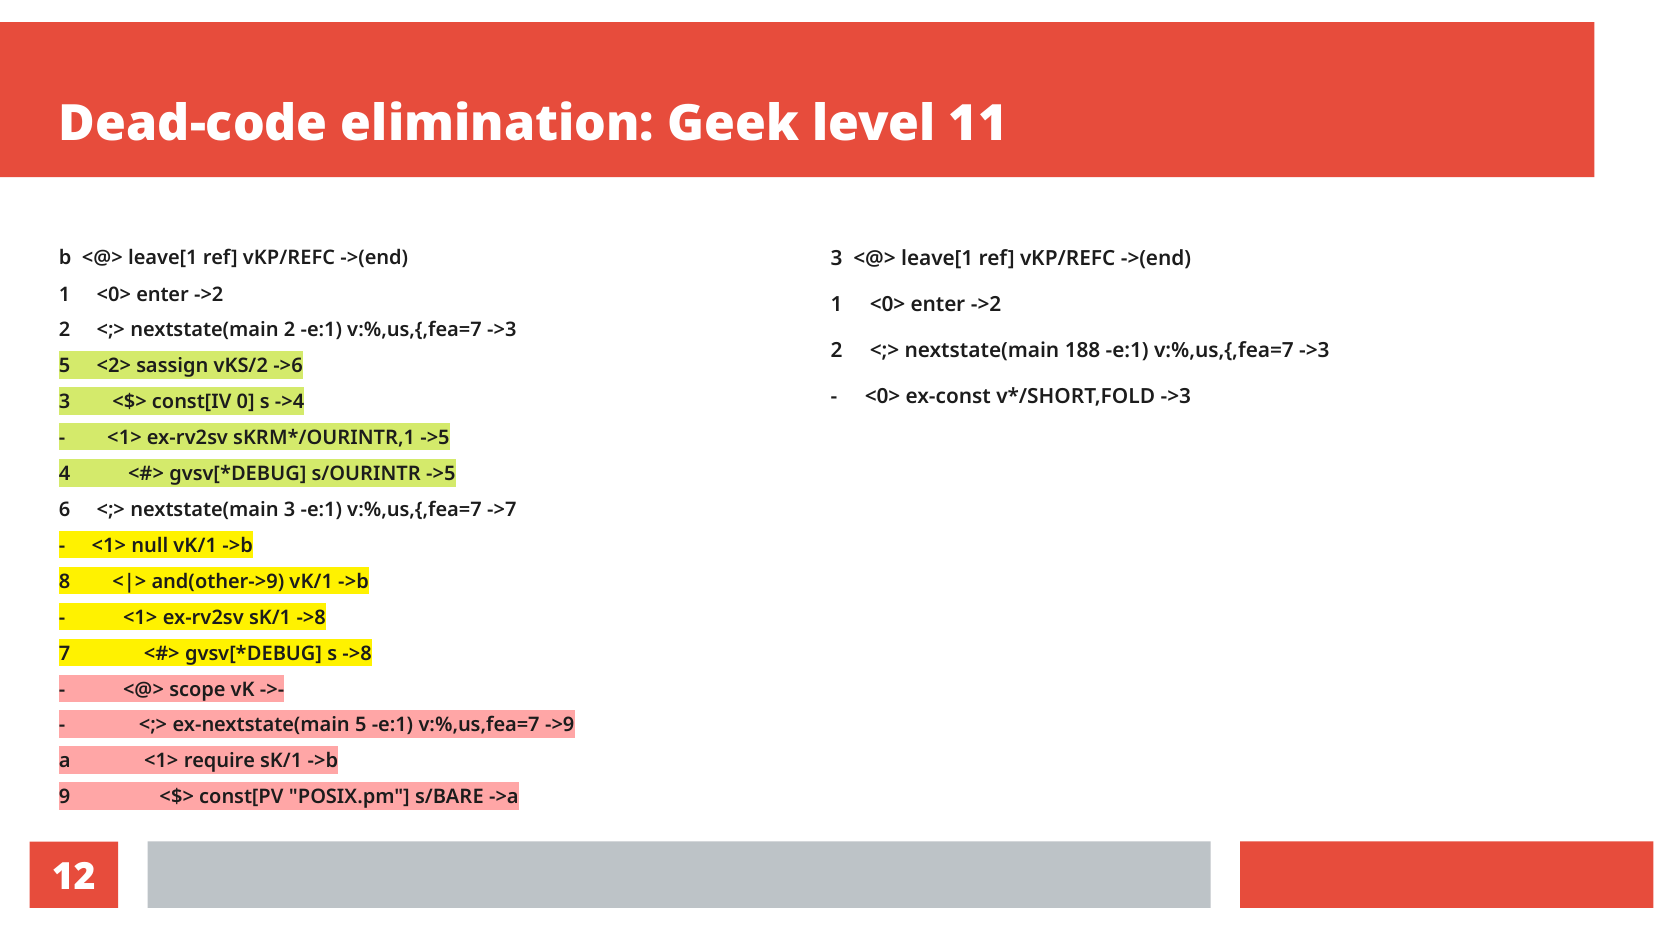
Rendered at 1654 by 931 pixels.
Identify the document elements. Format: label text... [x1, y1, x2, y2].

list 3 <@> leave[1 ref] vKP/REFC ->(end) 1 <0> enter ->2 2 <;> nextstate(main 188 -e:1) v:%,us,{,fea=7 ->3 - <0> ex-const v*/SHORT,FOLD ->3 [830, 243, 1566, 820]
list b <@> leave[1 ref] vKP/REFC ->(end) 1 <0> enter ->2 2 <;> nextstate(main 2 -e:1) v:%,us,{,fea=7 ->3 5 <2> sassign vKS/2 ->6 3 <$> const[IV 0] s ->4 - <1> ex-rv2sv sKRM*/OURINTR,1 ->5 4 <#> gvsv[*DEBUG] s/OURINTR ->5 6 <;> nextstate(main 3 -e:1) v:%,us,{,fea=7 ->7 - <1> null vK/1 ->b 8 <|> and(other->9) vK/1 ->b - <1> ex-rv2sv sK/1 ->8 7 <#> gvsv[*DEBUG] s ->8 - <@> scope vK ->- - <;> ex-nextstate(main 5 -e:1) v:%,us,fea=7 ->9 a <1> require sK/1 ->b 9 <$> const[PV "POSIX.pm"] s/BARE ->a [59, 243, 794, 820]
title Dead-code elimination: Geek level 11 [59, 44, 1595, 156]
